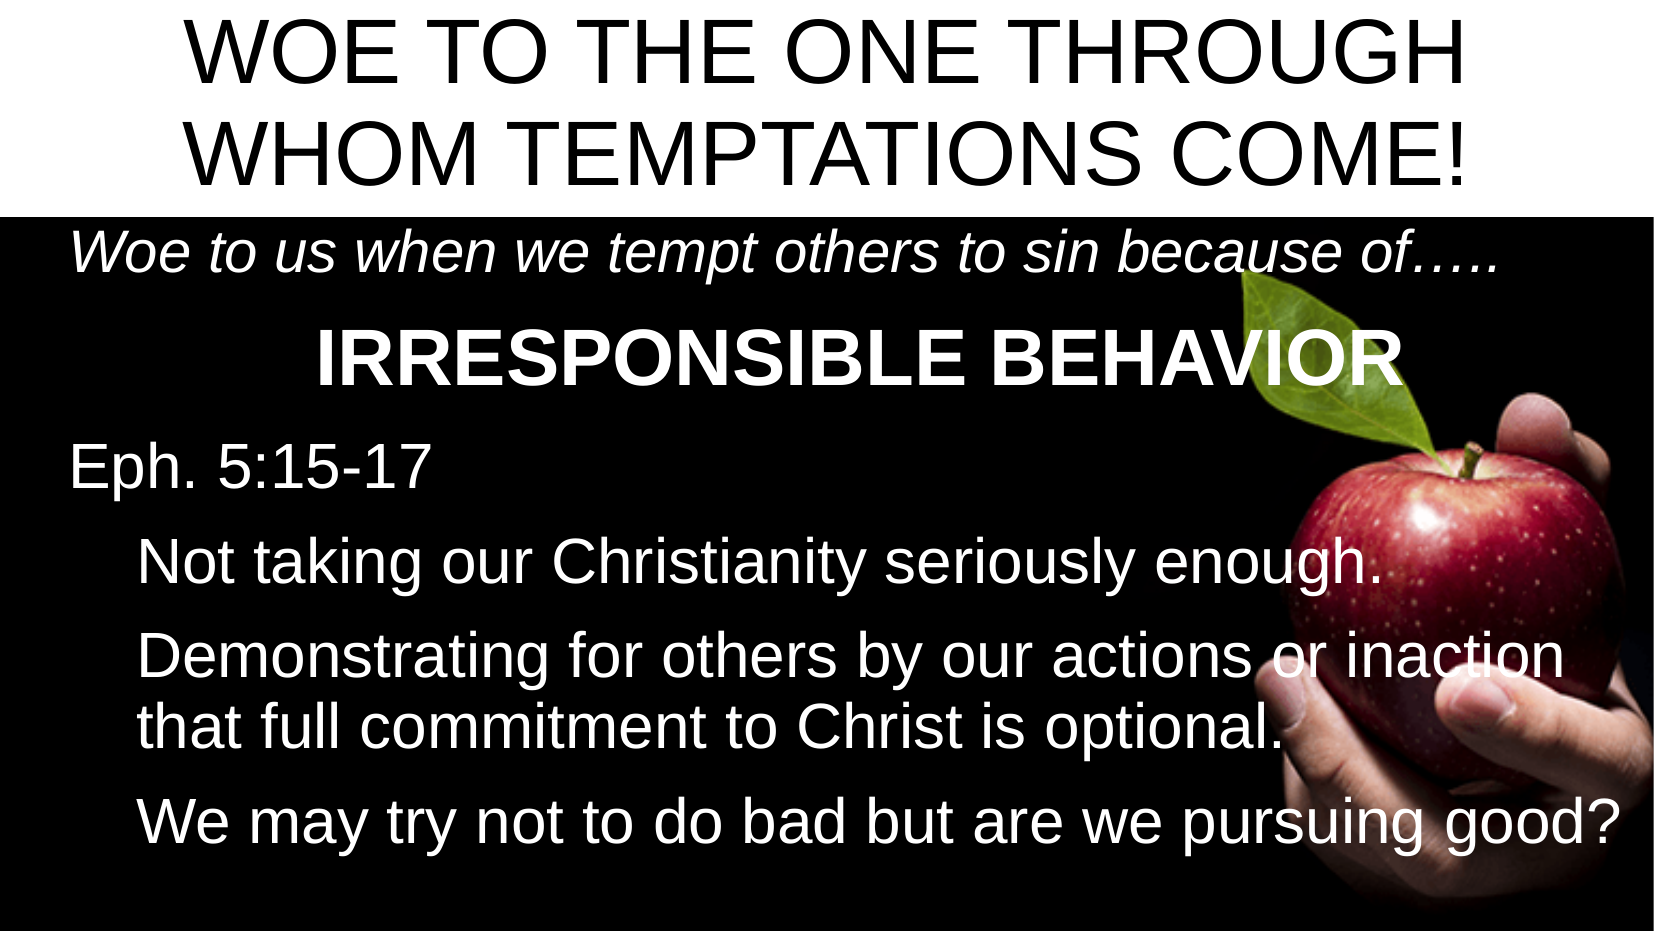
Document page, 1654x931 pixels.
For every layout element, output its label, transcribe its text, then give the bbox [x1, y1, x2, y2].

list Woe to us when we tempt others to sin because of….. IRRESPONSIBLE BEHAVIOR Eph. 5:15-17 Not taking our Christianity seriously enough. Demonstrating for others by our actions or inaction that full commitment to Christ is optional. We may try not to do bad but are we pursuing good? [0, 217, 1654, 931]
title WOE TO THE ONE THROUGH WHOM TEMPTATIONS COME! [82, 0, 1571, 206]
